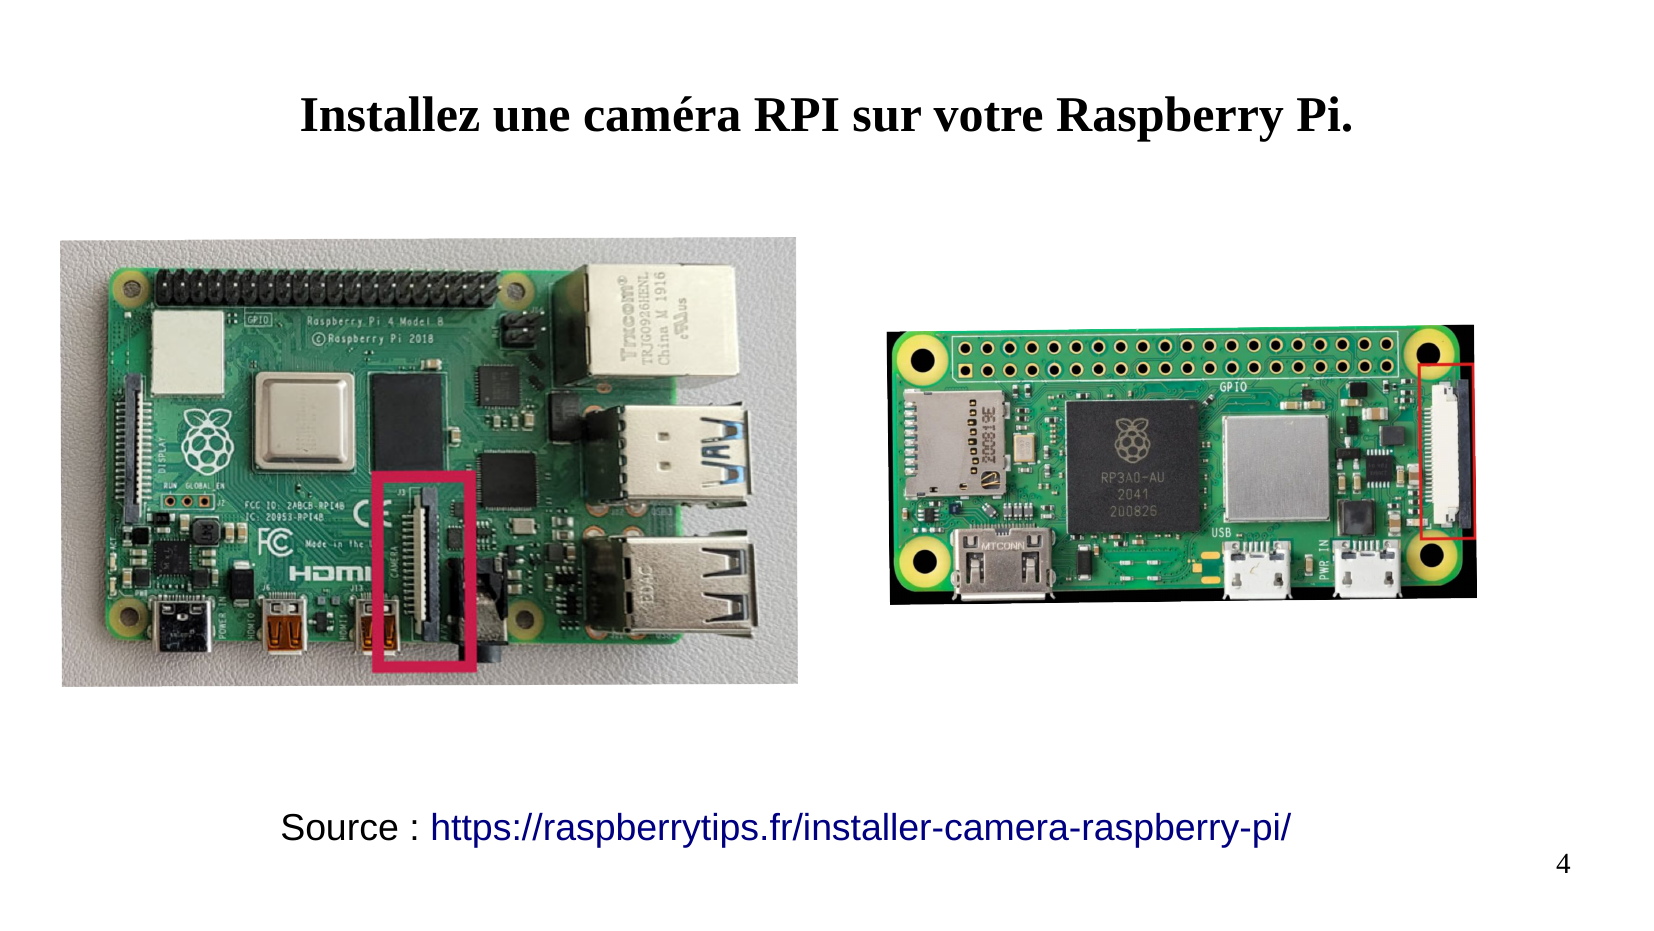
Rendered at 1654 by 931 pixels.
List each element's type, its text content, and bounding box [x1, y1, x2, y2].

text_box Source : https://raspberrytips.fr/installer-camera-raspberry-pi/ [265, 799, 1309, 857]
title Installez une caméra RPI sur votre Raspberry Pi. [82, 37, 1571, 193]
picture [59, 236, 798, 687]
picture [886, 324, 1477, 605]
